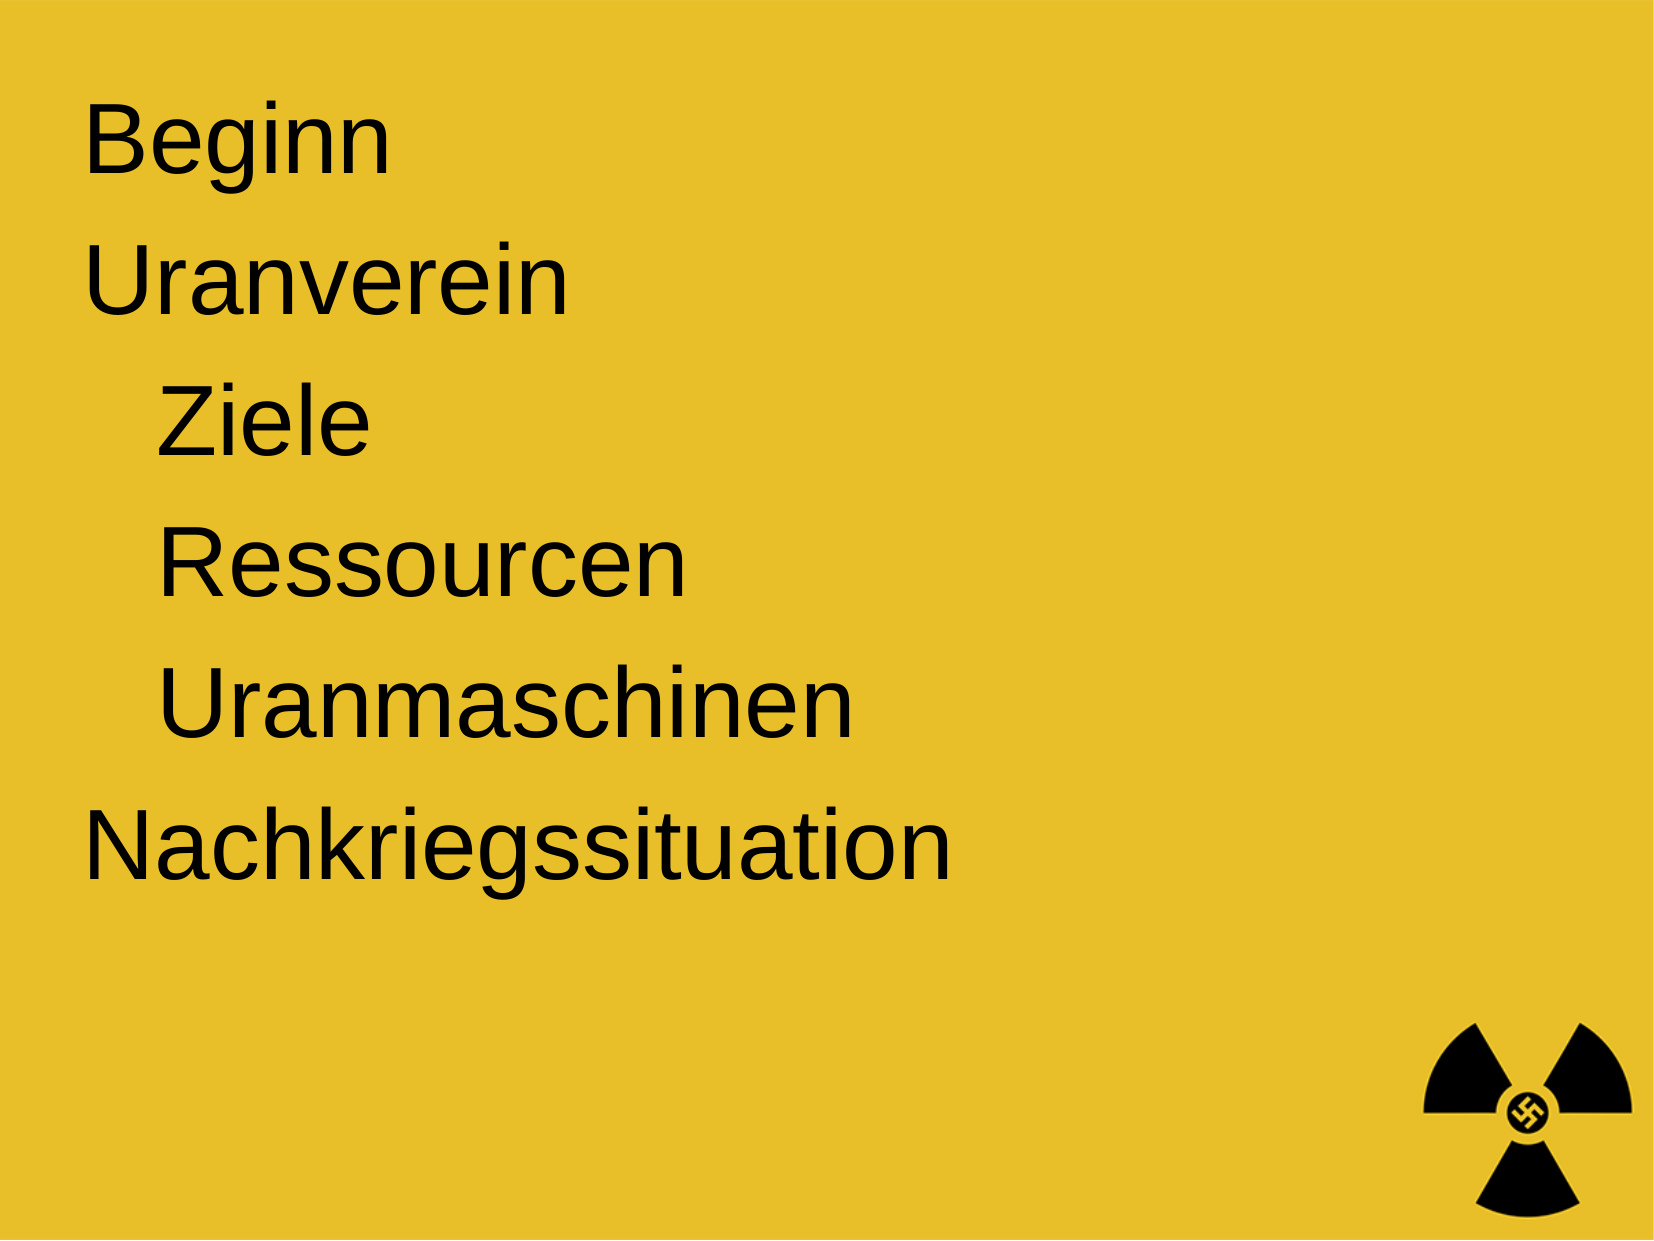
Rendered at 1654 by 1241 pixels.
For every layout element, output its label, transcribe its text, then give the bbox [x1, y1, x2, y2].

list Beginn Uranverein Ziele Ressourcen Uranmaschinen Nachkriegssituation [82, 82, 1146, 1182]
picture [0, 0, 1654, 1240]
